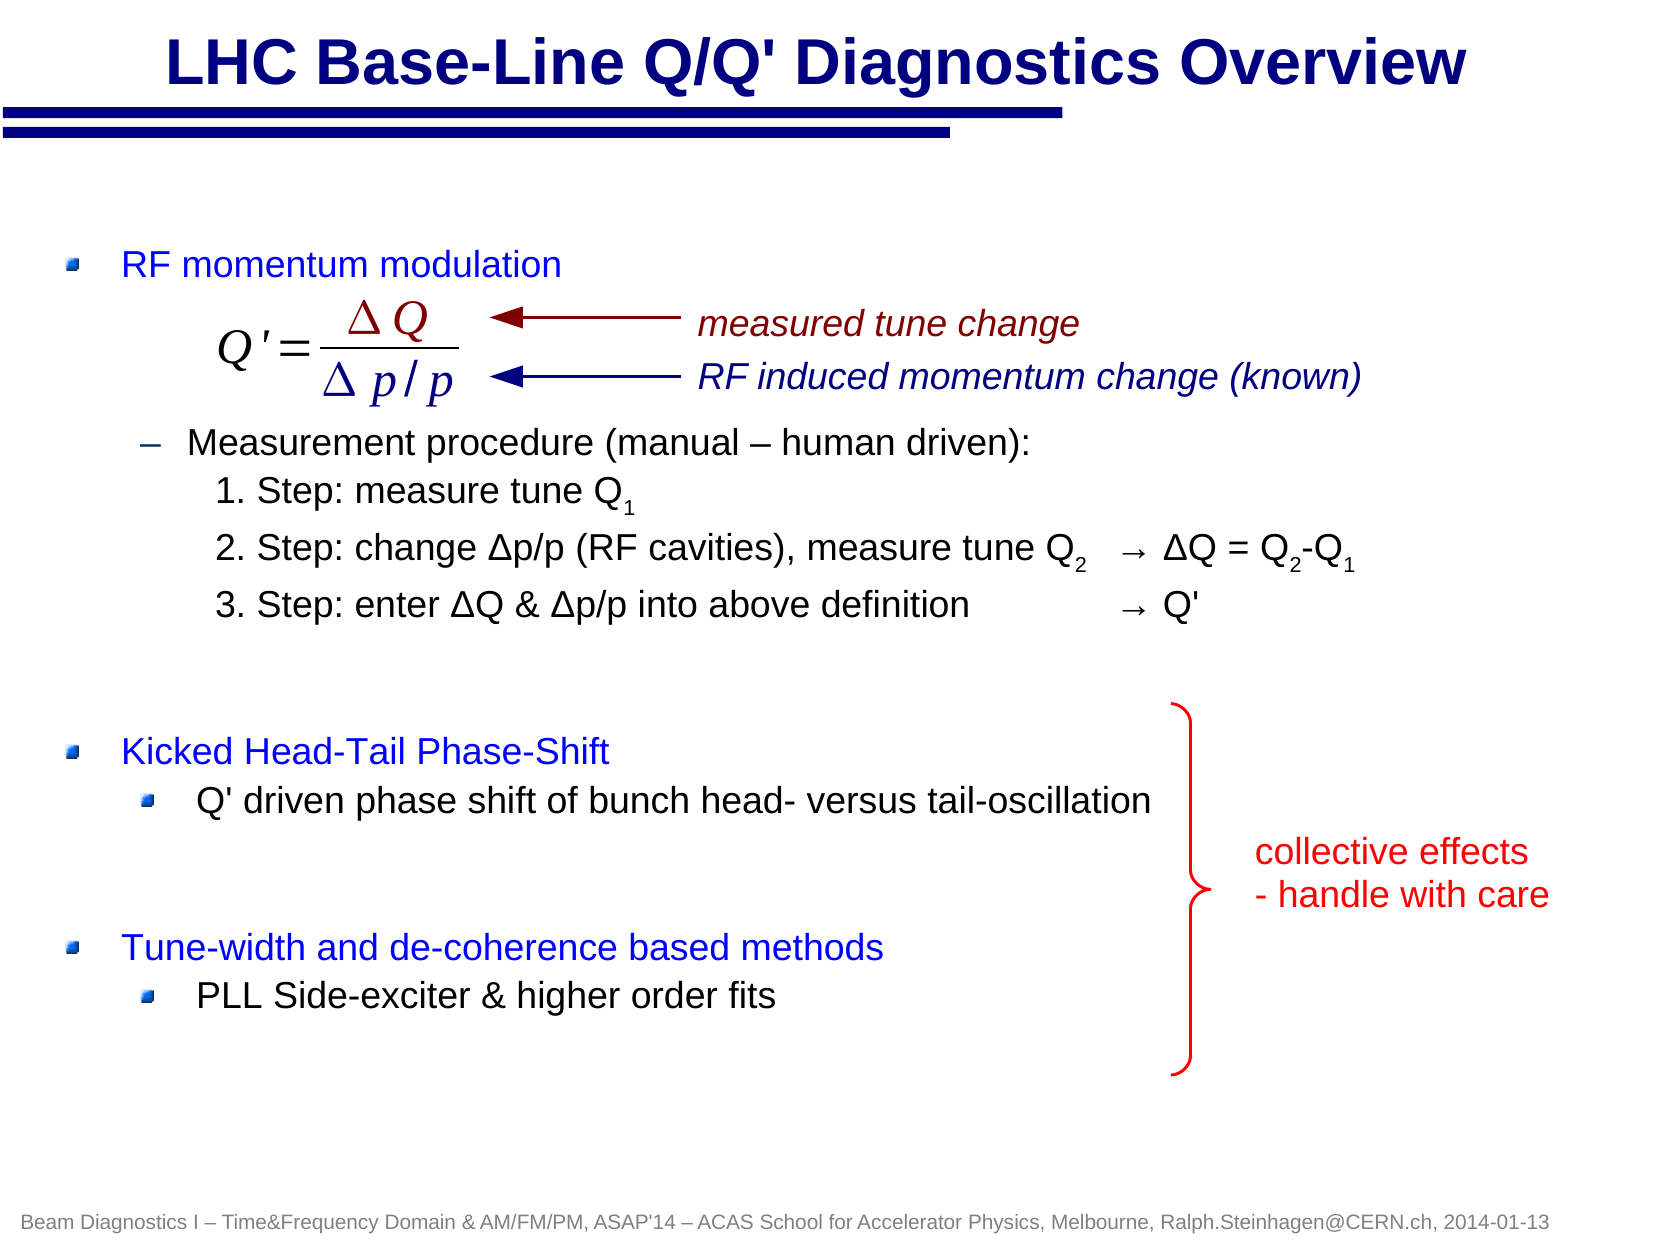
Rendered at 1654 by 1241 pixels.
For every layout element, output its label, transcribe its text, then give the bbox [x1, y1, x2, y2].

text_box measured tune change [682, 294, 1095, 347]
text_box RF induced momentum change (known) [682, 347, 1377, 405]
title LHC Base-Line Q/Q' Diagnostics Overview [165, 0, 1619, 124]
list RF momentum modulation Measurement procedure (manual – human driven): 1. Step: measure tune Q1 2. Step: change Δp/p (RF cavities), measure tune Q2 → ΔQ = Q2-Q1 3. Step: enter ΔQ & Δp/p into above definition → Q' Kicked Head-Tail Phase-Shift Q' driven phase shift of bunch head- versus tail-oscillation Tune-width and de-coherence based methods PLL Side-exciter & higher order fits [65, 192, 1628, 1205]
text_box collective effects - handle with care [1240, 823, 1635, 938]
chart [203, 289, 472, 408]
